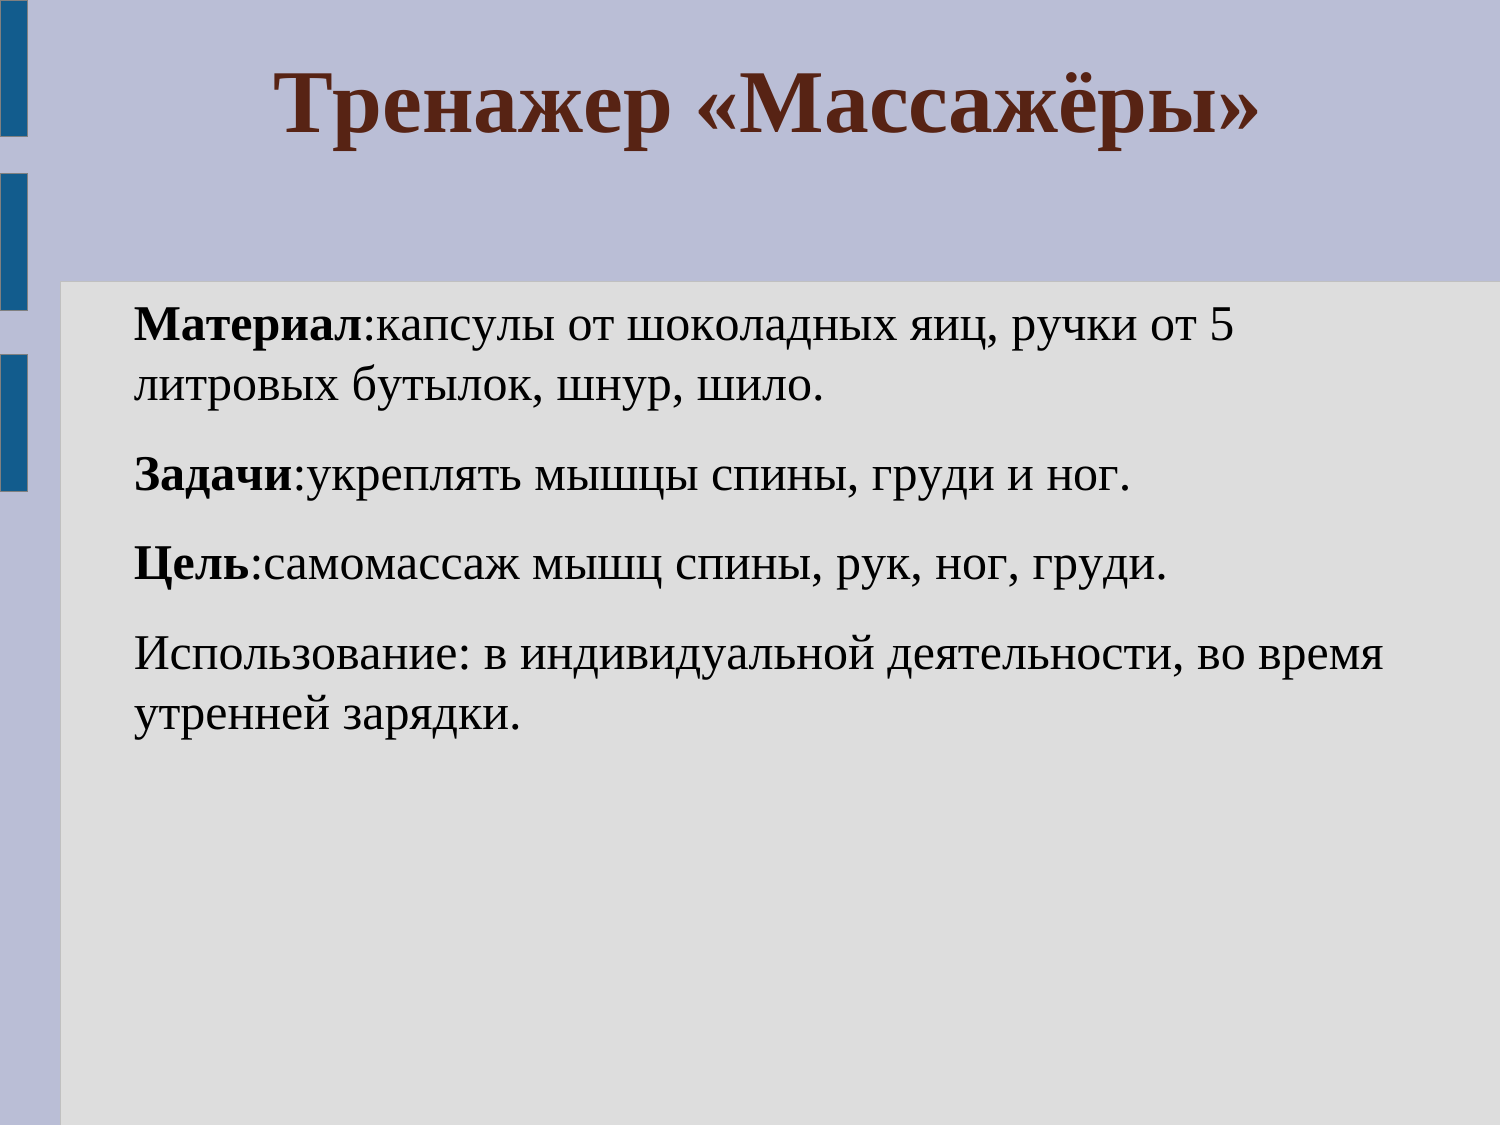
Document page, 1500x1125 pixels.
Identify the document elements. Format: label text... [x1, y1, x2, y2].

title Тренажер «Массажёры» [70, 35, 1466, 233]
list Материал:капсулы от шоколадных яиц, ручки от 5 литровых бутылок, шнур, шило. Задачи:укреплять мышцы спины, груди и ног. Цель:самомассаж мышц спины, рук, ног, груди. Использование: в индивидуальной деятельности, во время утренней зарядки. [59, 283, 1466, 1061]
